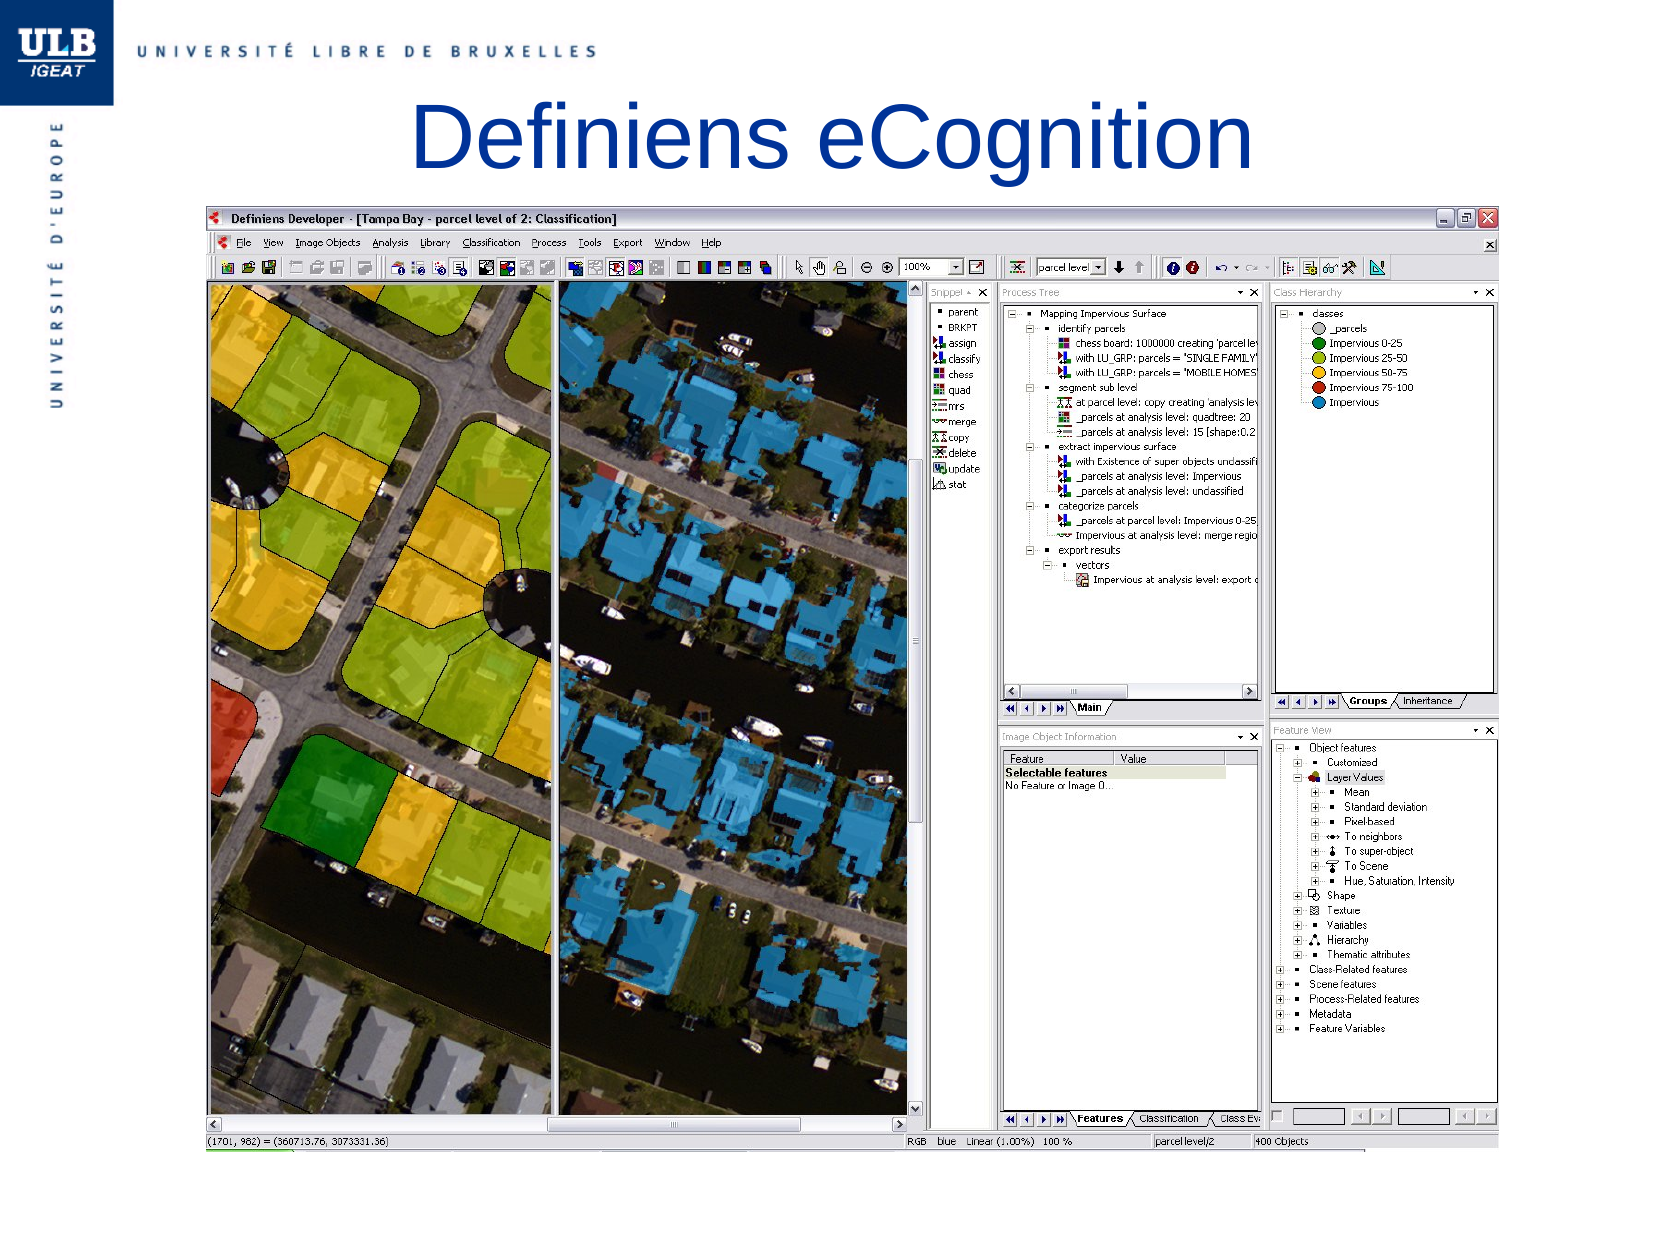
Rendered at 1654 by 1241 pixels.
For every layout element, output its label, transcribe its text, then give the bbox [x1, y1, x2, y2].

picture [0, 0, 1654, 1241]
title Definiens eCognition [88, 17, 1577, 263]
